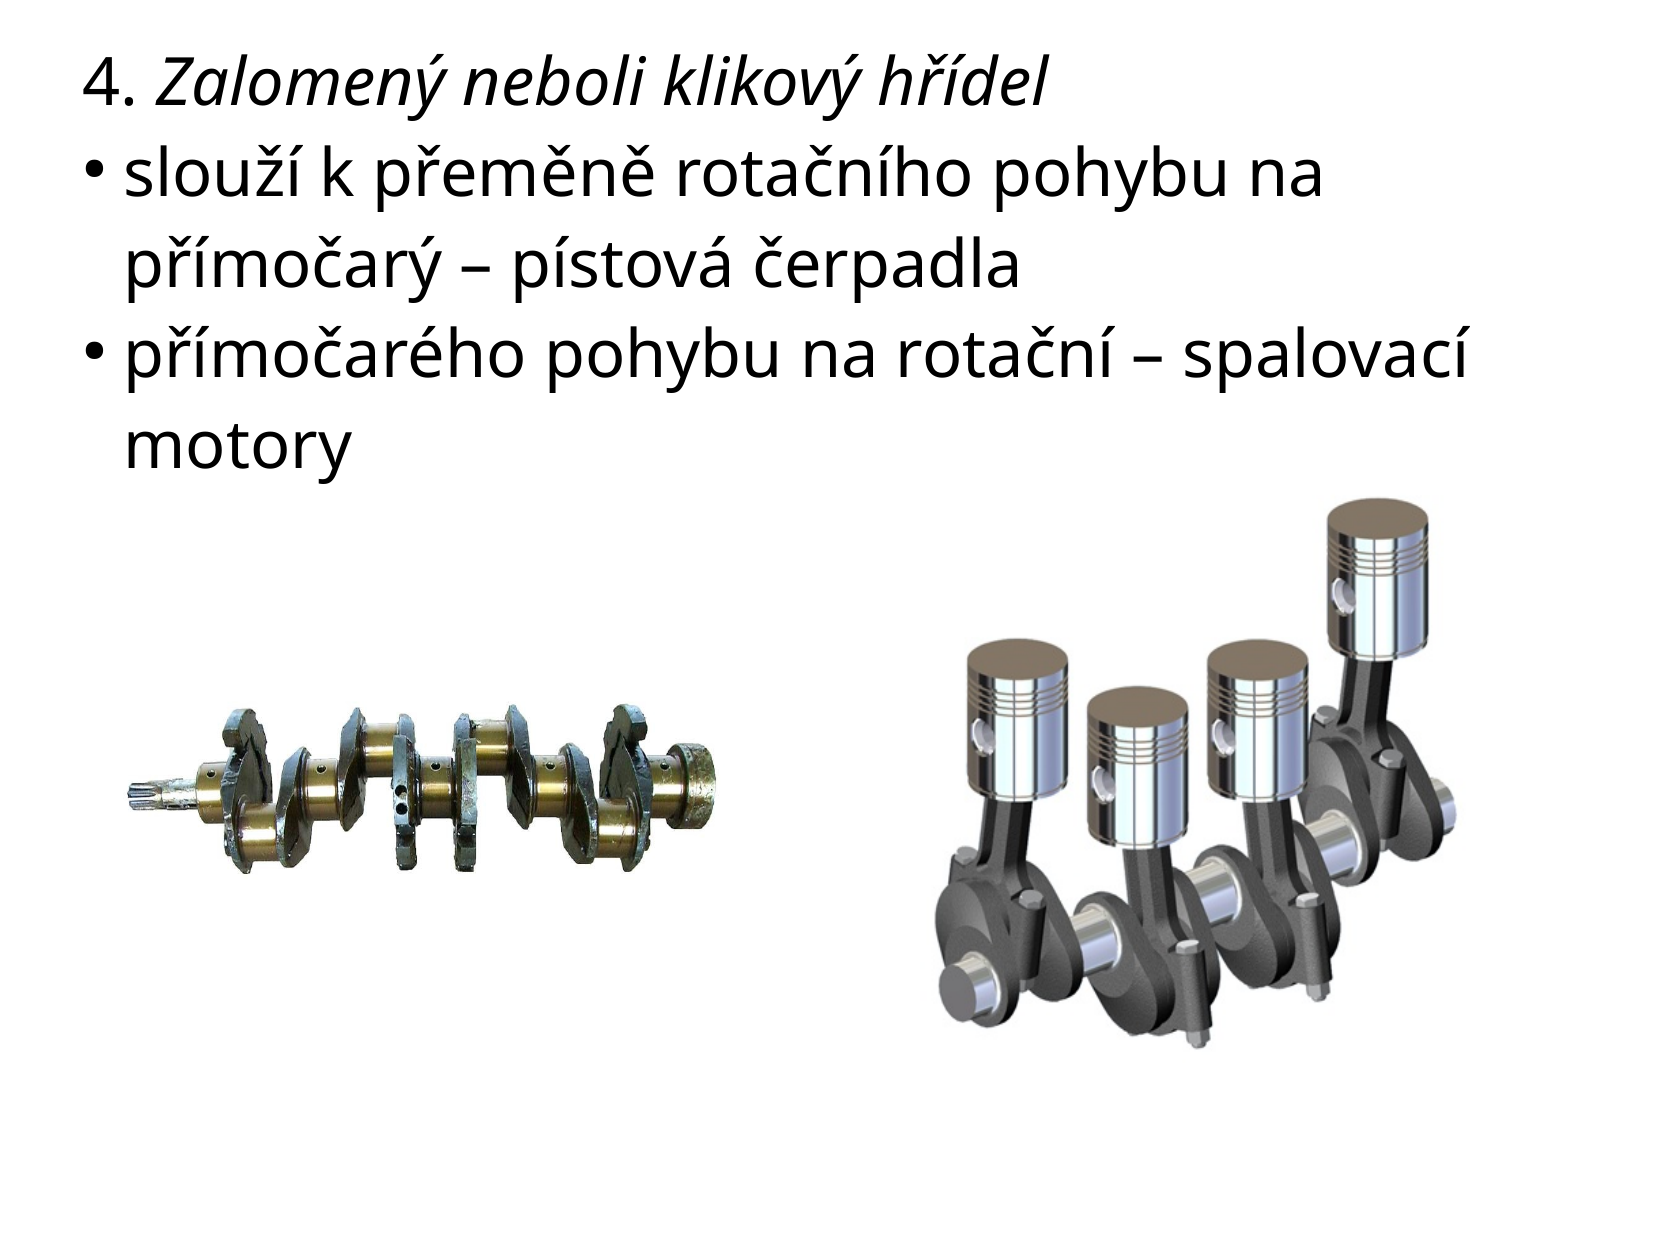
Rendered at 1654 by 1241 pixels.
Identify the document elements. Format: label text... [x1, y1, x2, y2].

subtitle 4. Zalomený neboli klikový hřídel slouží k přeměně rotačního pohybu na přímočarý – pístová čerpadla přímočarého pohybu na rotační – spalovací motory [82, 56, 1571, 1102]
picture [856, 472, 1536, 1063]
picture [118, 649, 739, 945]
